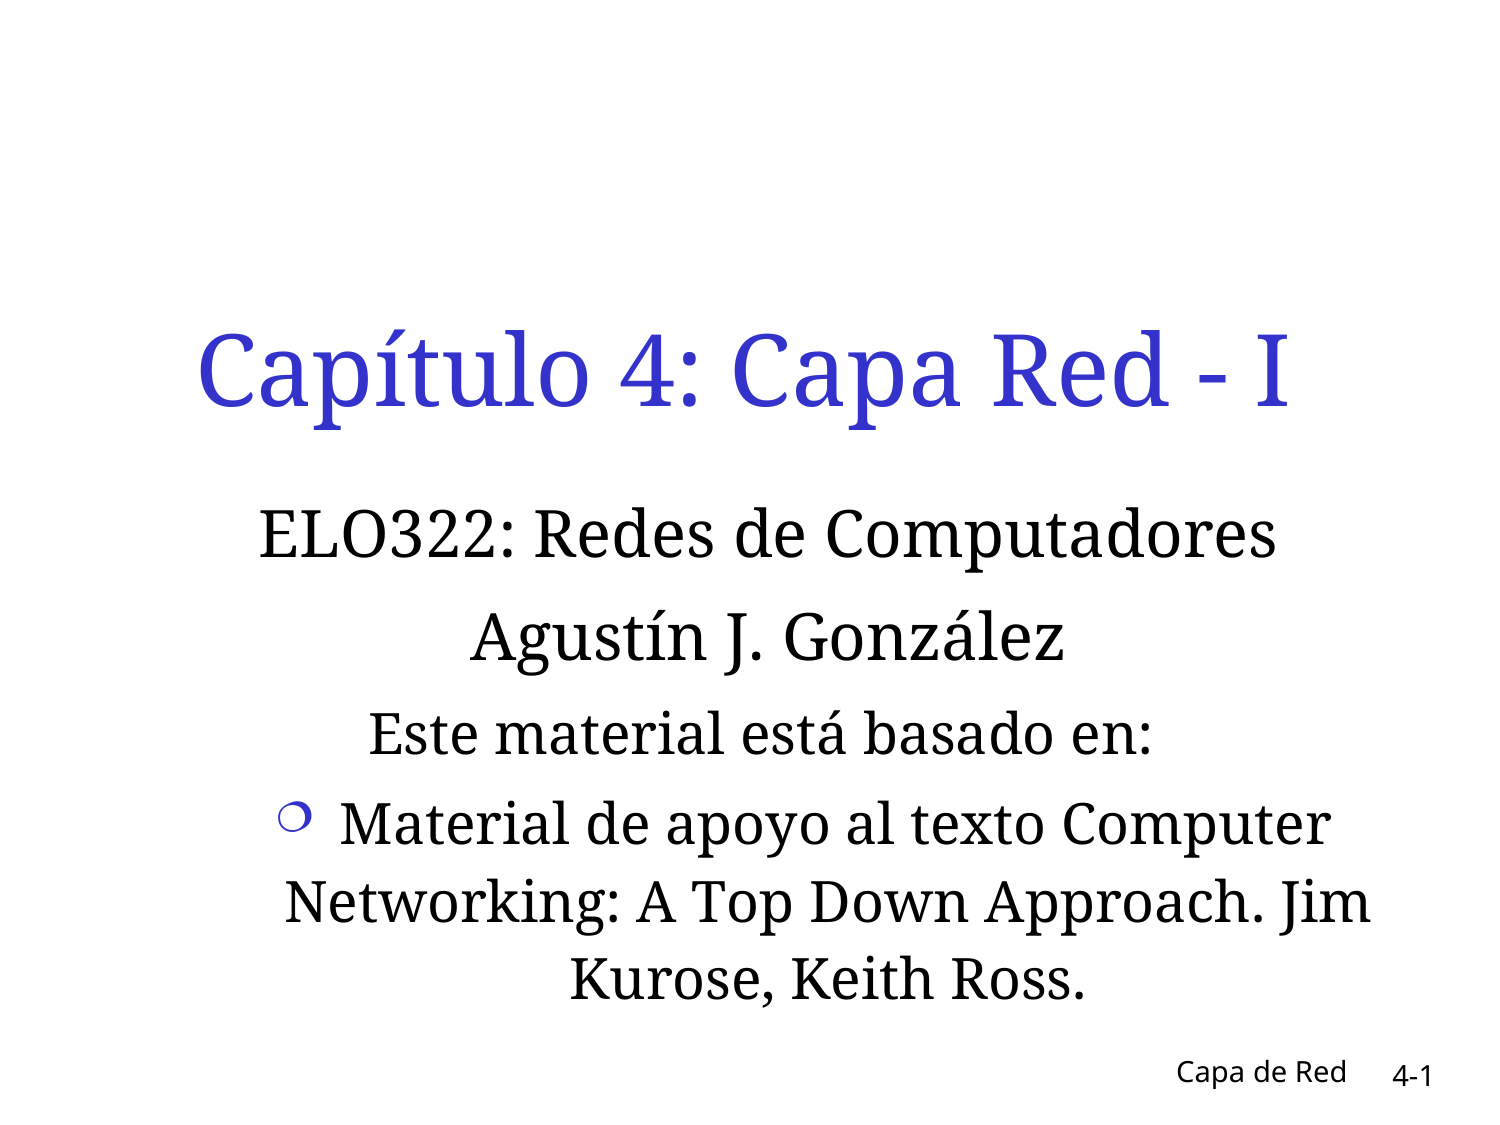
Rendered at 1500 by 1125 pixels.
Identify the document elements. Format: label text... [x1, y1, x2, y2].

title Capítulo 4: Capa Red - I [75, 285, 1413, 451]
list ELO322: Redes de Computadores Agustín J. González Este material está basado en: Material de apoyo al texto Computer Networking: A Top Down Approach. Jim Kurose, Keith Ross. [75, 487, 1463, 1018]
